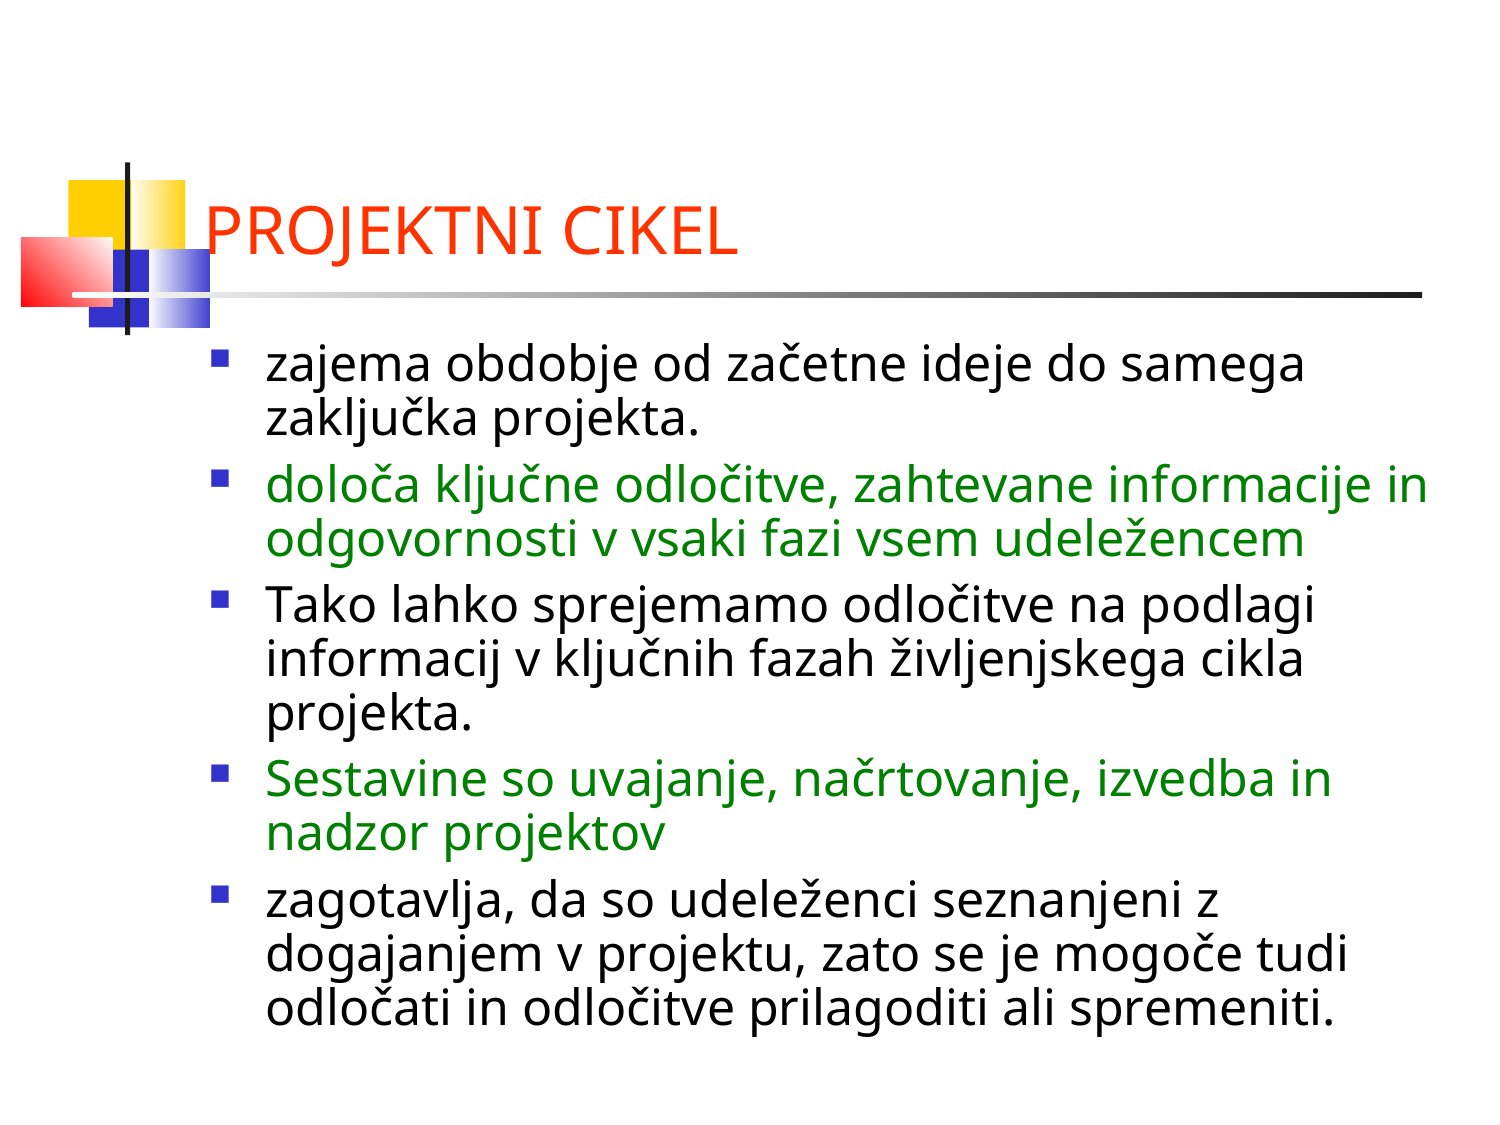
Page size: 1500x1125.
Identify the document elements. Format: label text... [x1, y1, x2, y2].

list zajema obdobje od začetne ideje do samega zaključka projekta. določa ključne odločitve, zahtevane informacije in odgovornosti v vsaki fazi vsem udeležencem Tako lahko sprejemamo odločitve na podlagi informacij v ključnih fazah življenjskega cikla projekta. Sestavine so uvajanje, načrtovanje, izvedba in nadzor projektov zagotavlja, da so udeleženci seznanjeni z dogajanjem v projektu, zato se je mogoče tudi odločati in odločitve prilagoditi ali spremeniti. [193, 331, 1469, 1007]
title PROJEKTNI CIKEL [188, 35, 1468, 276]
